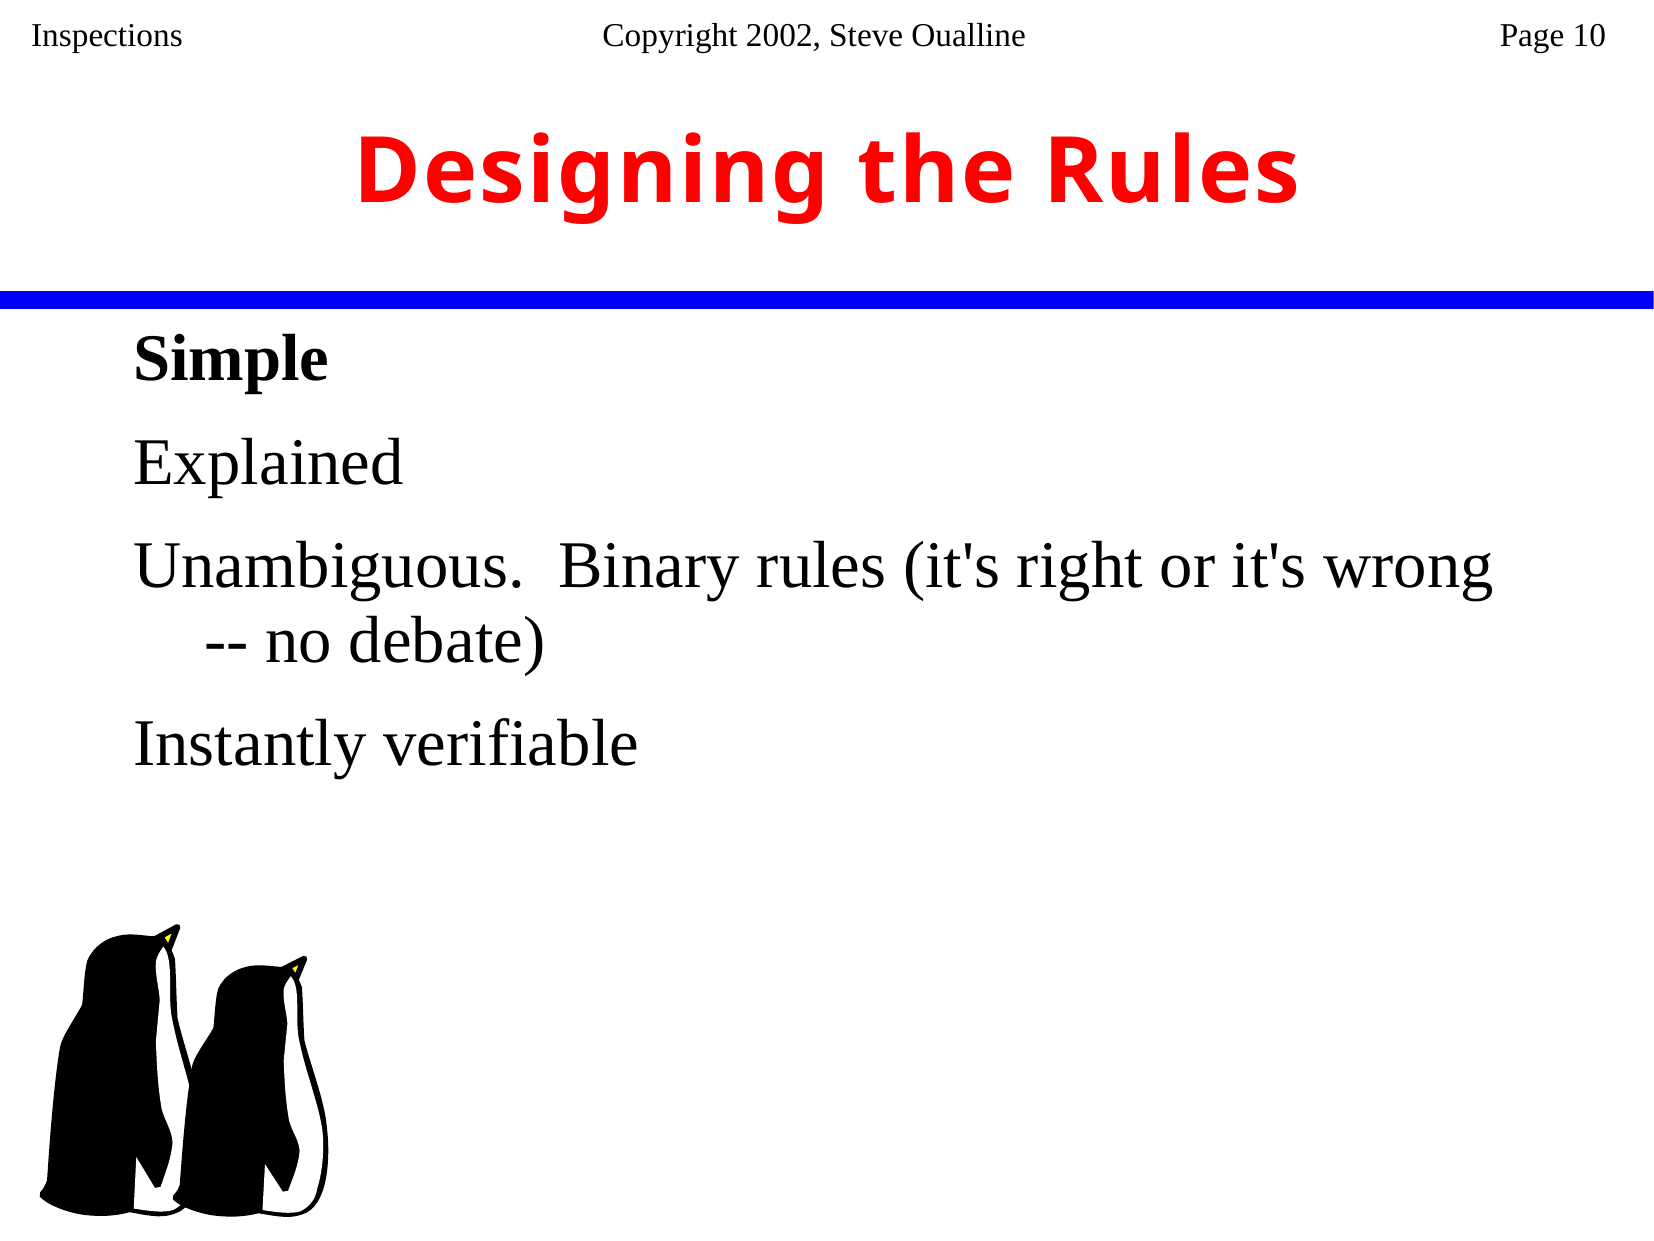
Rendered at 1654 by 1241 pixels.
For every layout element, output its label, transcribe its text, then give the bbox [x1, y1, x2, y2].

title Designing the Rules [121, 66, 1534, 269]
list Simple Explained Unambiguous. Binary rules (it's right or it's wrong -- no debate) Instantly verifiable [121, 321, 1534, 783]
